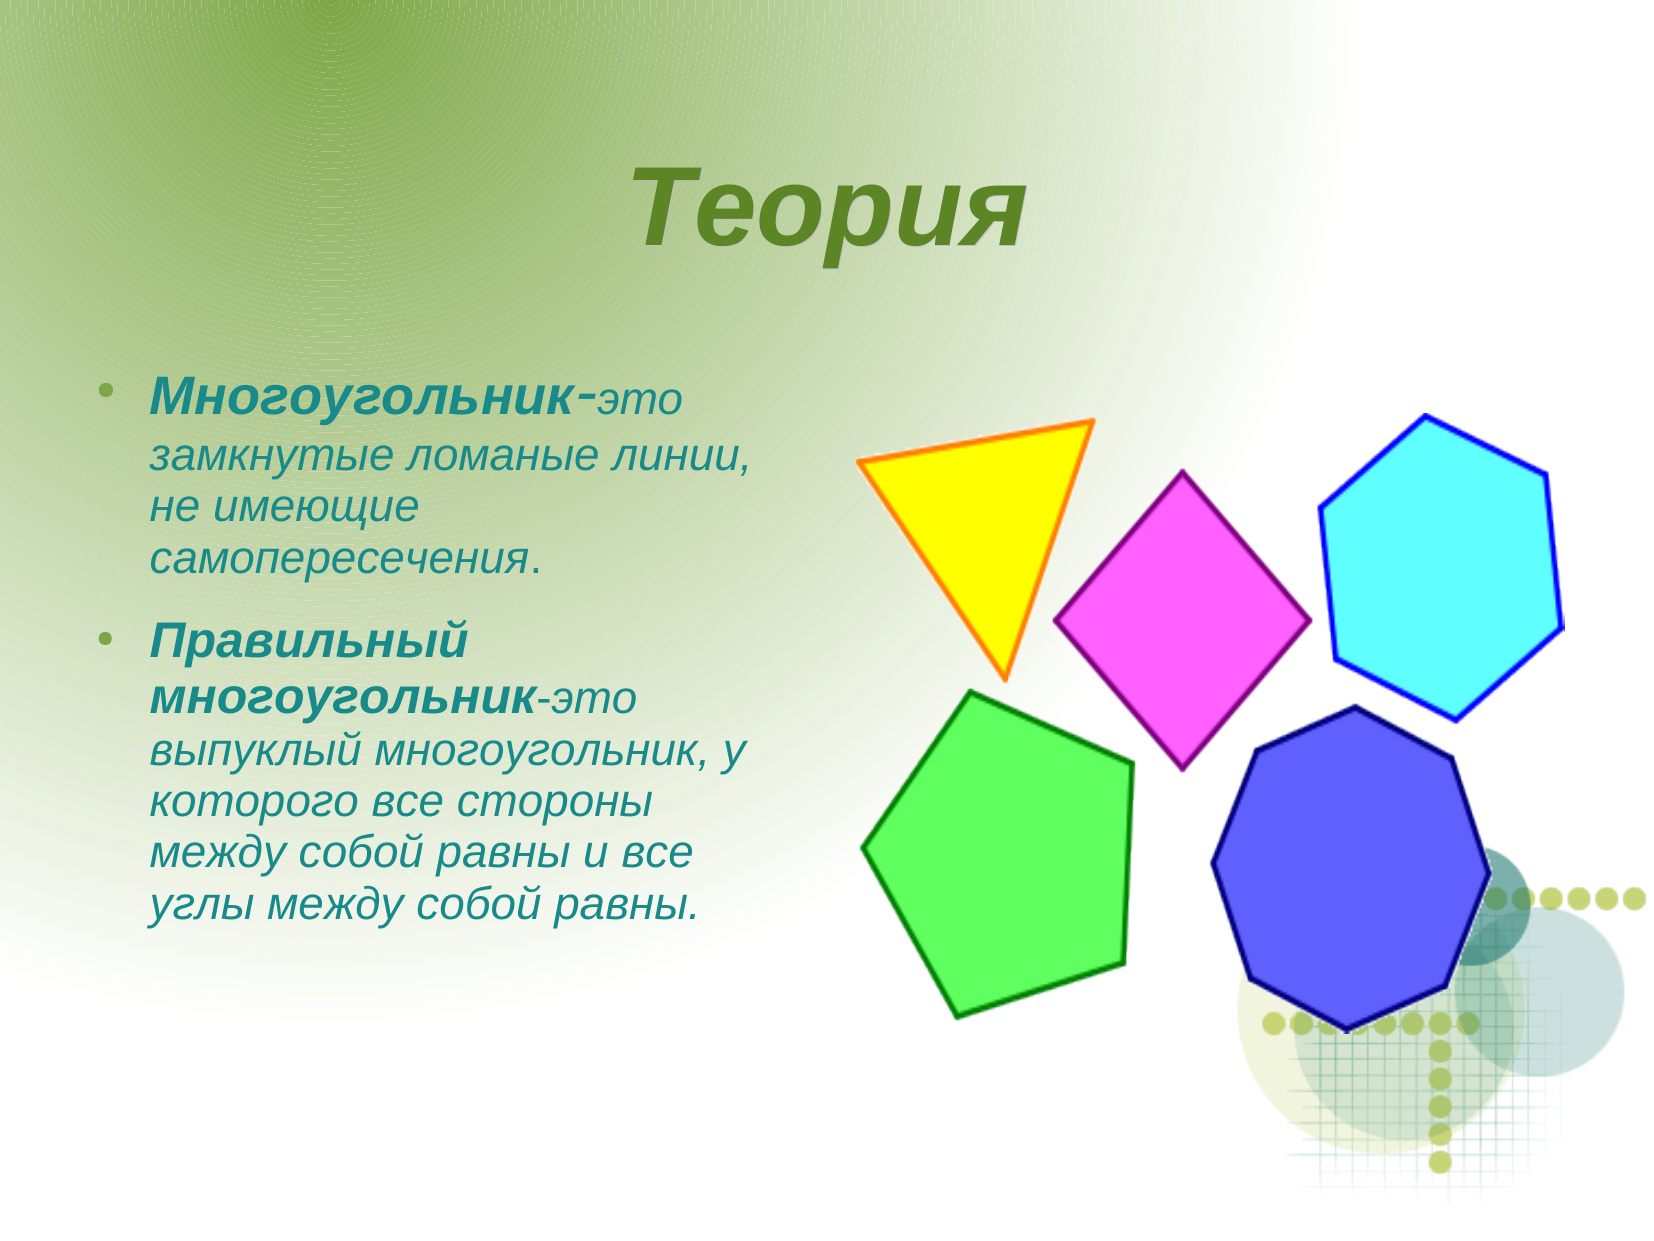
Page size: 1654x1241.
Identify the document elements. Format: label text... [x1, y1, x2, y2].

title Теория [121, 102, 1534, 310]
picture [856, 413, 1654, 1211]
list Многоугольник-это замкнутые ломаные линии, не имеющие самопересечения. Правильный многоугольник-это выпуклый многоугольник, у которого все стороны между собой равны и все углы между собой равны. [78, 354, 768, 1136]
